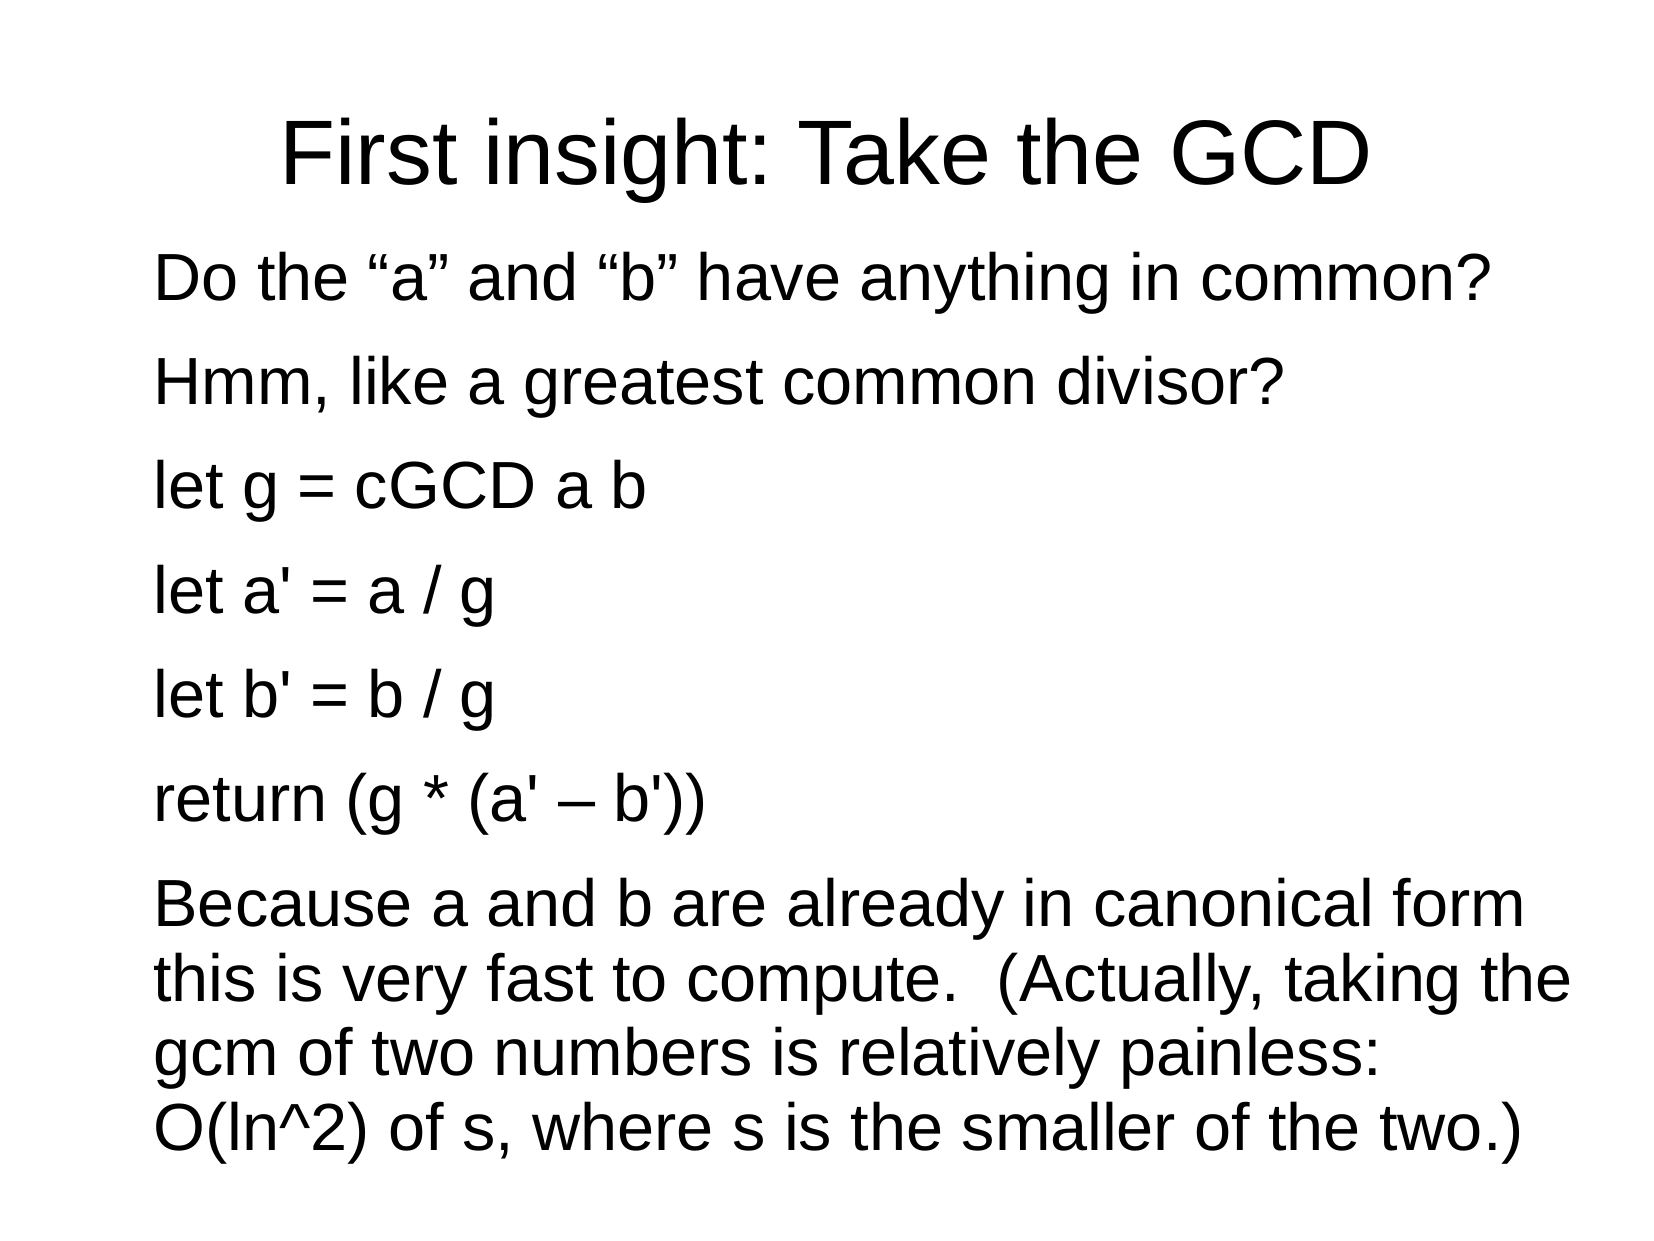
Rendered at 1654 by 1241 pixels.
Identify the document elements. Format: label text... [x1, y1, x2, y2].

title First insight: Take the GCD [82, 49, 1571, 240]
list Do the “a” and “b” have anything in common? Hmm, like a greatest common divisor? let g = cGCD a b let a' = a / g let b' = b / g return (g * (a' – b')) Because a and b are already in canonical form this is very fast to compute. (Actually, taking the gcm of two numbers is relatively painless: O(ln^2) of s, where s is the smaller of the two.) [82, 240, 1591, 1216]
